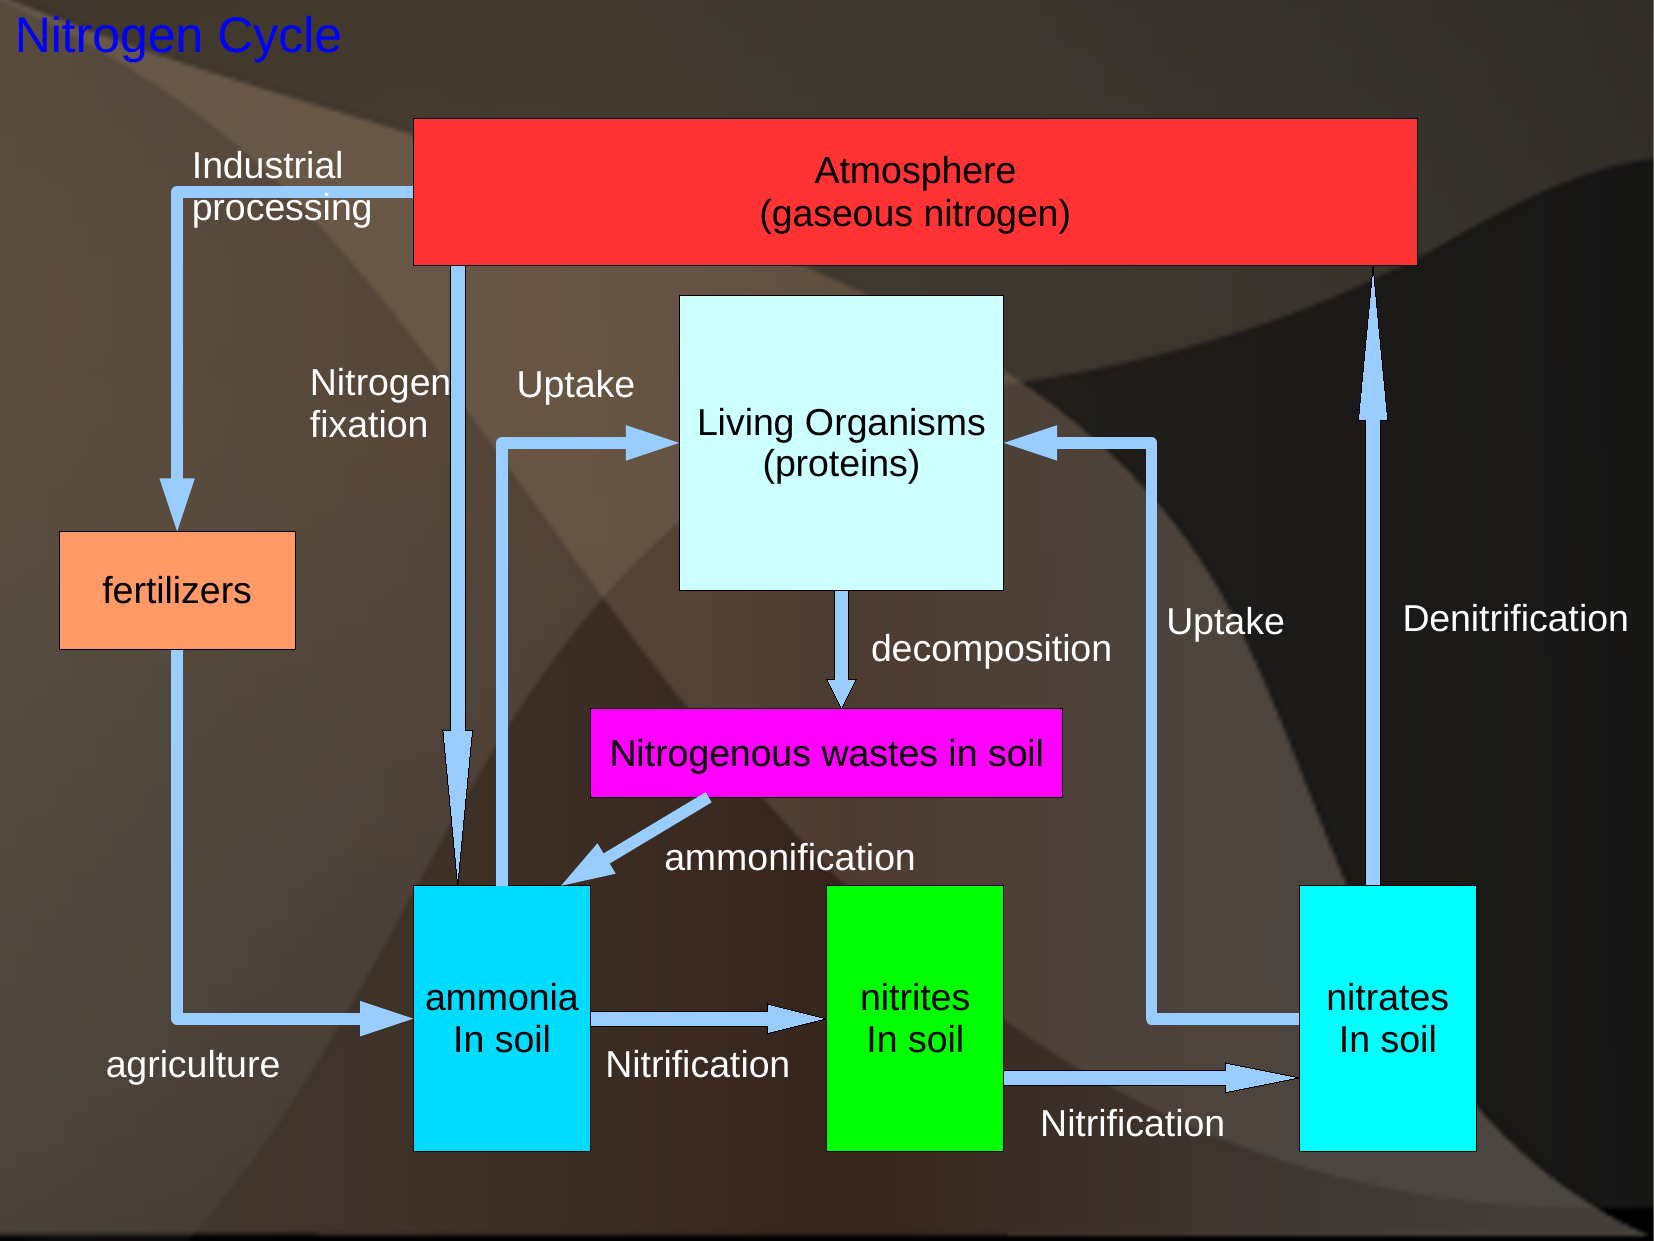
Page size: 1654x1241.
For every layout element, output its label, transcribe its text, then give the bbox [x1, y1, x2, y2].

text_box ammonia In soil [413, 885, 591, 1152]
text_box Uptake [1151, 592, 1300, 650]
text_box Nitrification [1025, 1094, 1242, 1152]
text_box [450, 265, 466, 354]
picture [0, 0, 1654, 1241]
text_box Nitrification [590, 1035, 807, 1093]
text_box Nitrogenous wastes in soil [590, 708, 1063, 798]
text_box fertilizers [59, 531, 296, 650]
text_box Atmosphere (gaseous nitrogen) [413, 118, 1418, 266]
text_box [1003, 1062, 1300, 1093]
text_box Denitrification [1387, 590, 1647, 648]
text_box [442, 454, 473, 886]
text_box Living Organisms (proteins) [679, 295, 1004, 591]
text_box Nitrogen Cycle [0, 0, 358, 71]
text_box [590, 1003, 827, 1034]
text_box [826, 590, 856, 709]
text_box Industrial processing [177, 137, 389, 237]
text_box decomposition [856, 620, 1127, 719]
text_box Uptake [501, 356, 651, 414]
text_box nitrates In soil [1299, 885, 1477, 1152]
text_box [1358, 265, 1388, 886]
text_box nitrites In soil [826, 885, 1004, 1152]
text_box Nitrogen fixation [295, 354, 468, 454]
text_box agriculture [91, 1035, 296, 1135]
text_box ammonification [649, 829, 933, 886]
